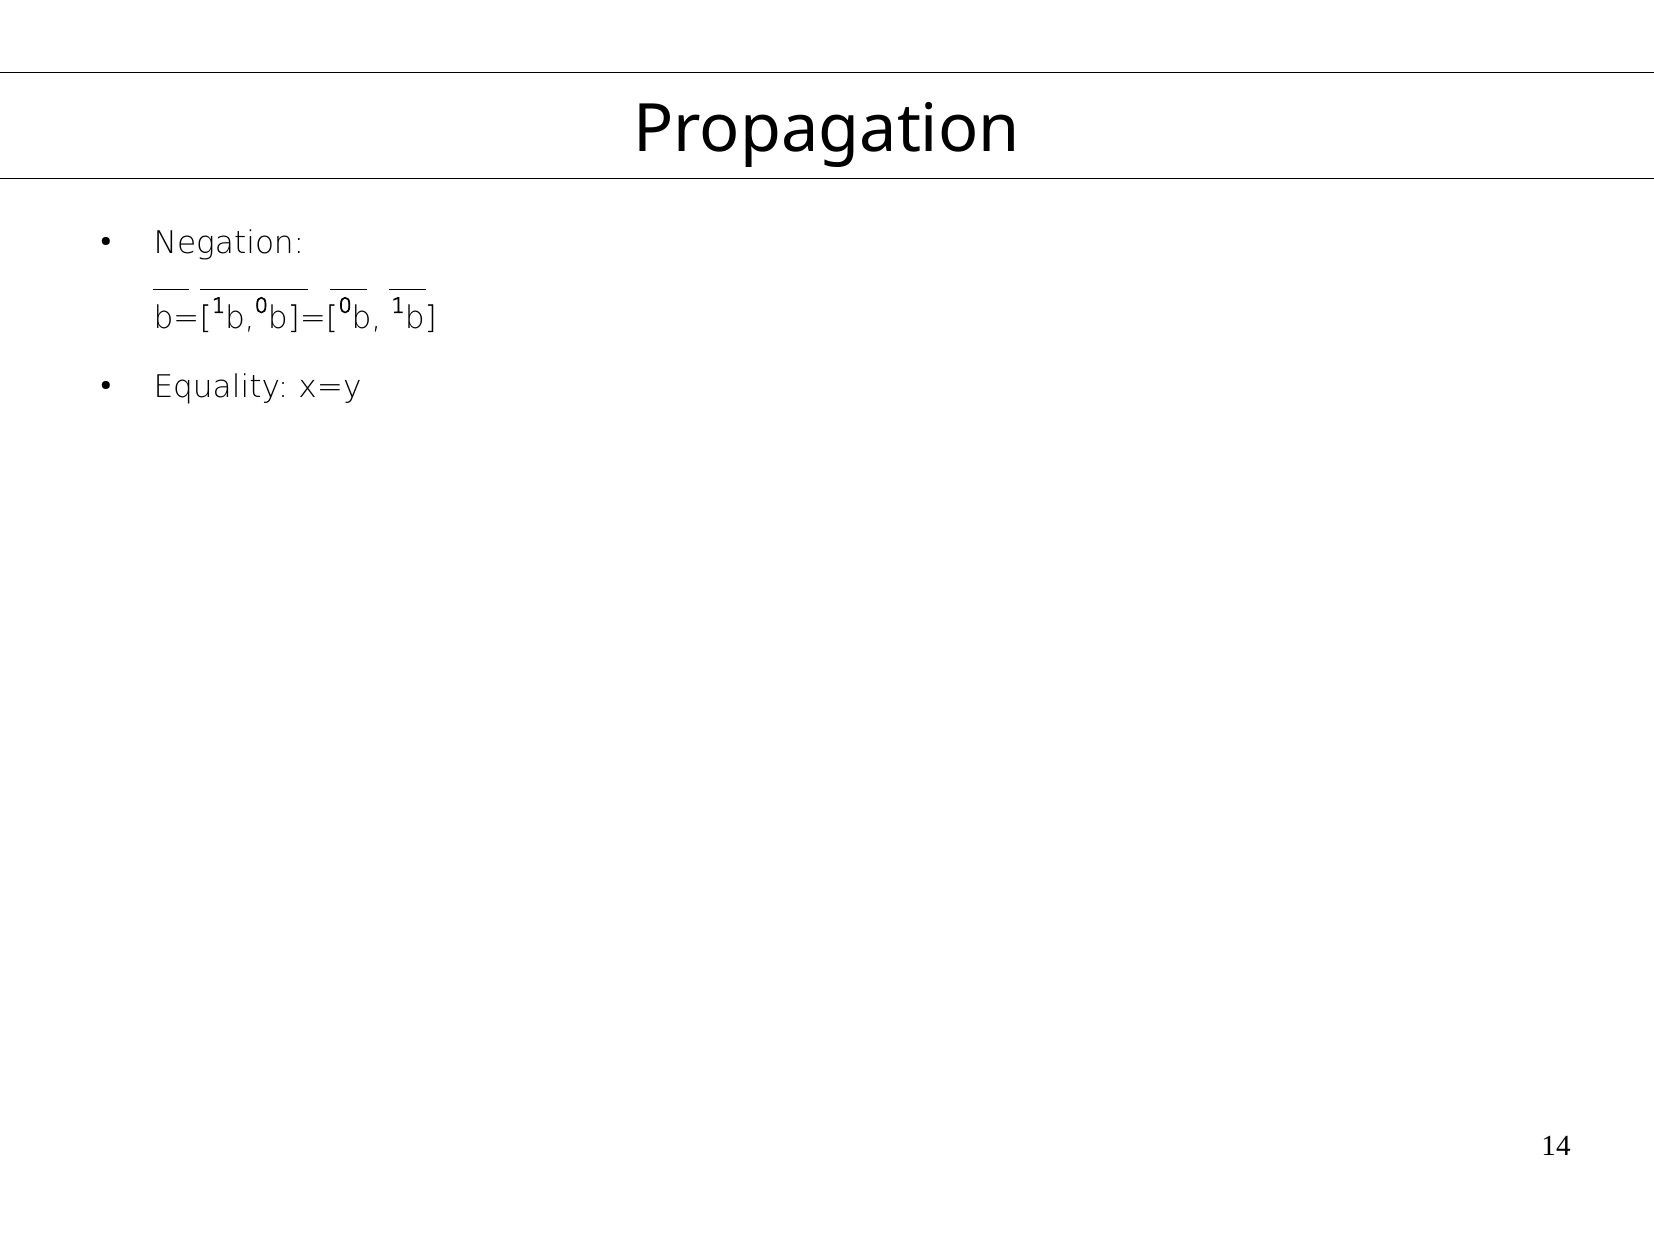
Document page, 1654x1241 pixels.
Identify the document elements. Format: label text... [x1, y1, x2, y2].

text_box Propagation [0, 72, 1654, 166]
list Negation: b=[1b,0b]=[0b, 1b] Equality: x=y [82, 224, 1241, 1193]
